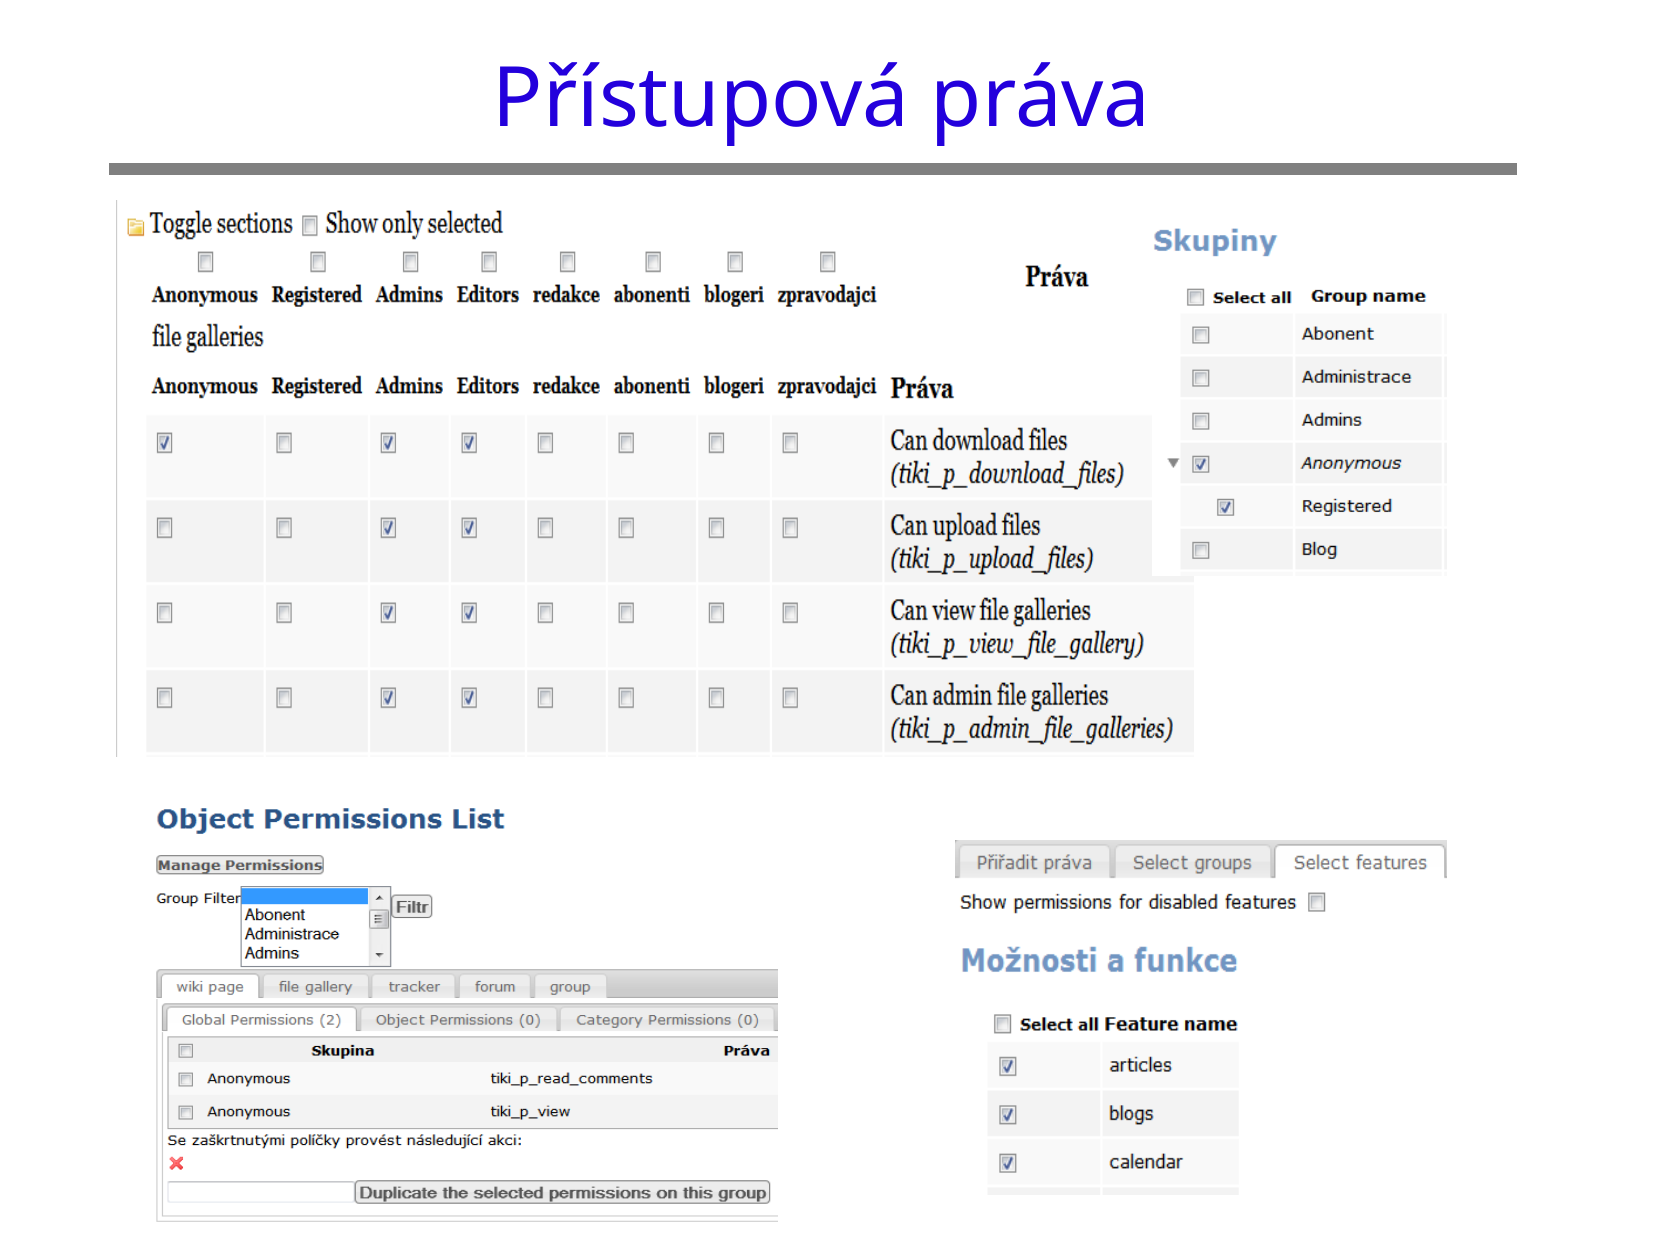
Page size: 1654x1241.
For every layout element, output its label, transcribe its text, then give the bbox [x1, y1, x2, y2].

title Přístupová práva [78, 46, 1567, 143]
picture [955, 840, 1447, 1195]
picture [152, 804, 778, 1224]
picture [116, 200, 1447, 757]
